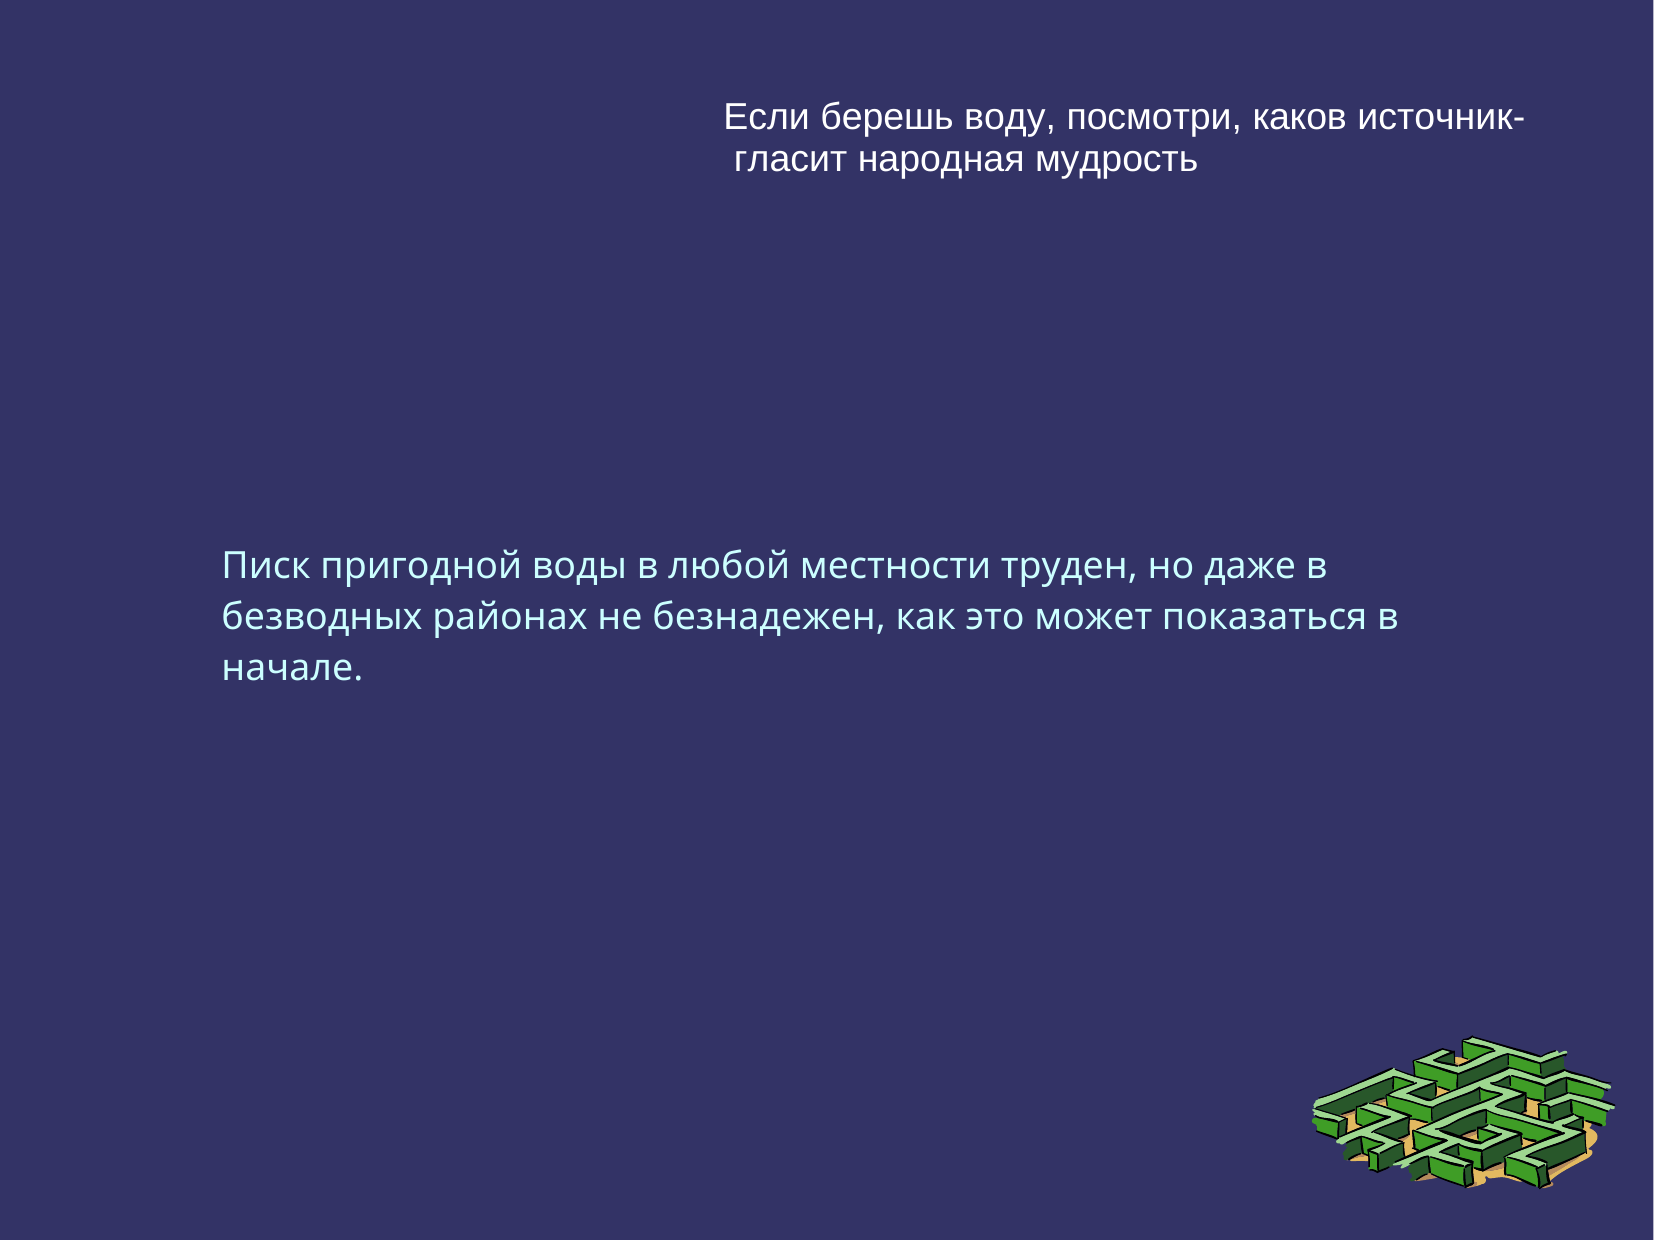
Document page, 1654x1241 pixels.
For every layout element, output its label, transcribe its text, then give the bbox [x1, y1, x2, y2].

text_box Если берешь воду, посмотри, каков источник- гласит народная мудрость [708, 88, 1595, 188]
text_box Писк пригодной воды в любой местности труден, но даже в безводных районах не безнадежен, как это может показаться в начале. [206, 531, 1418, 705]
